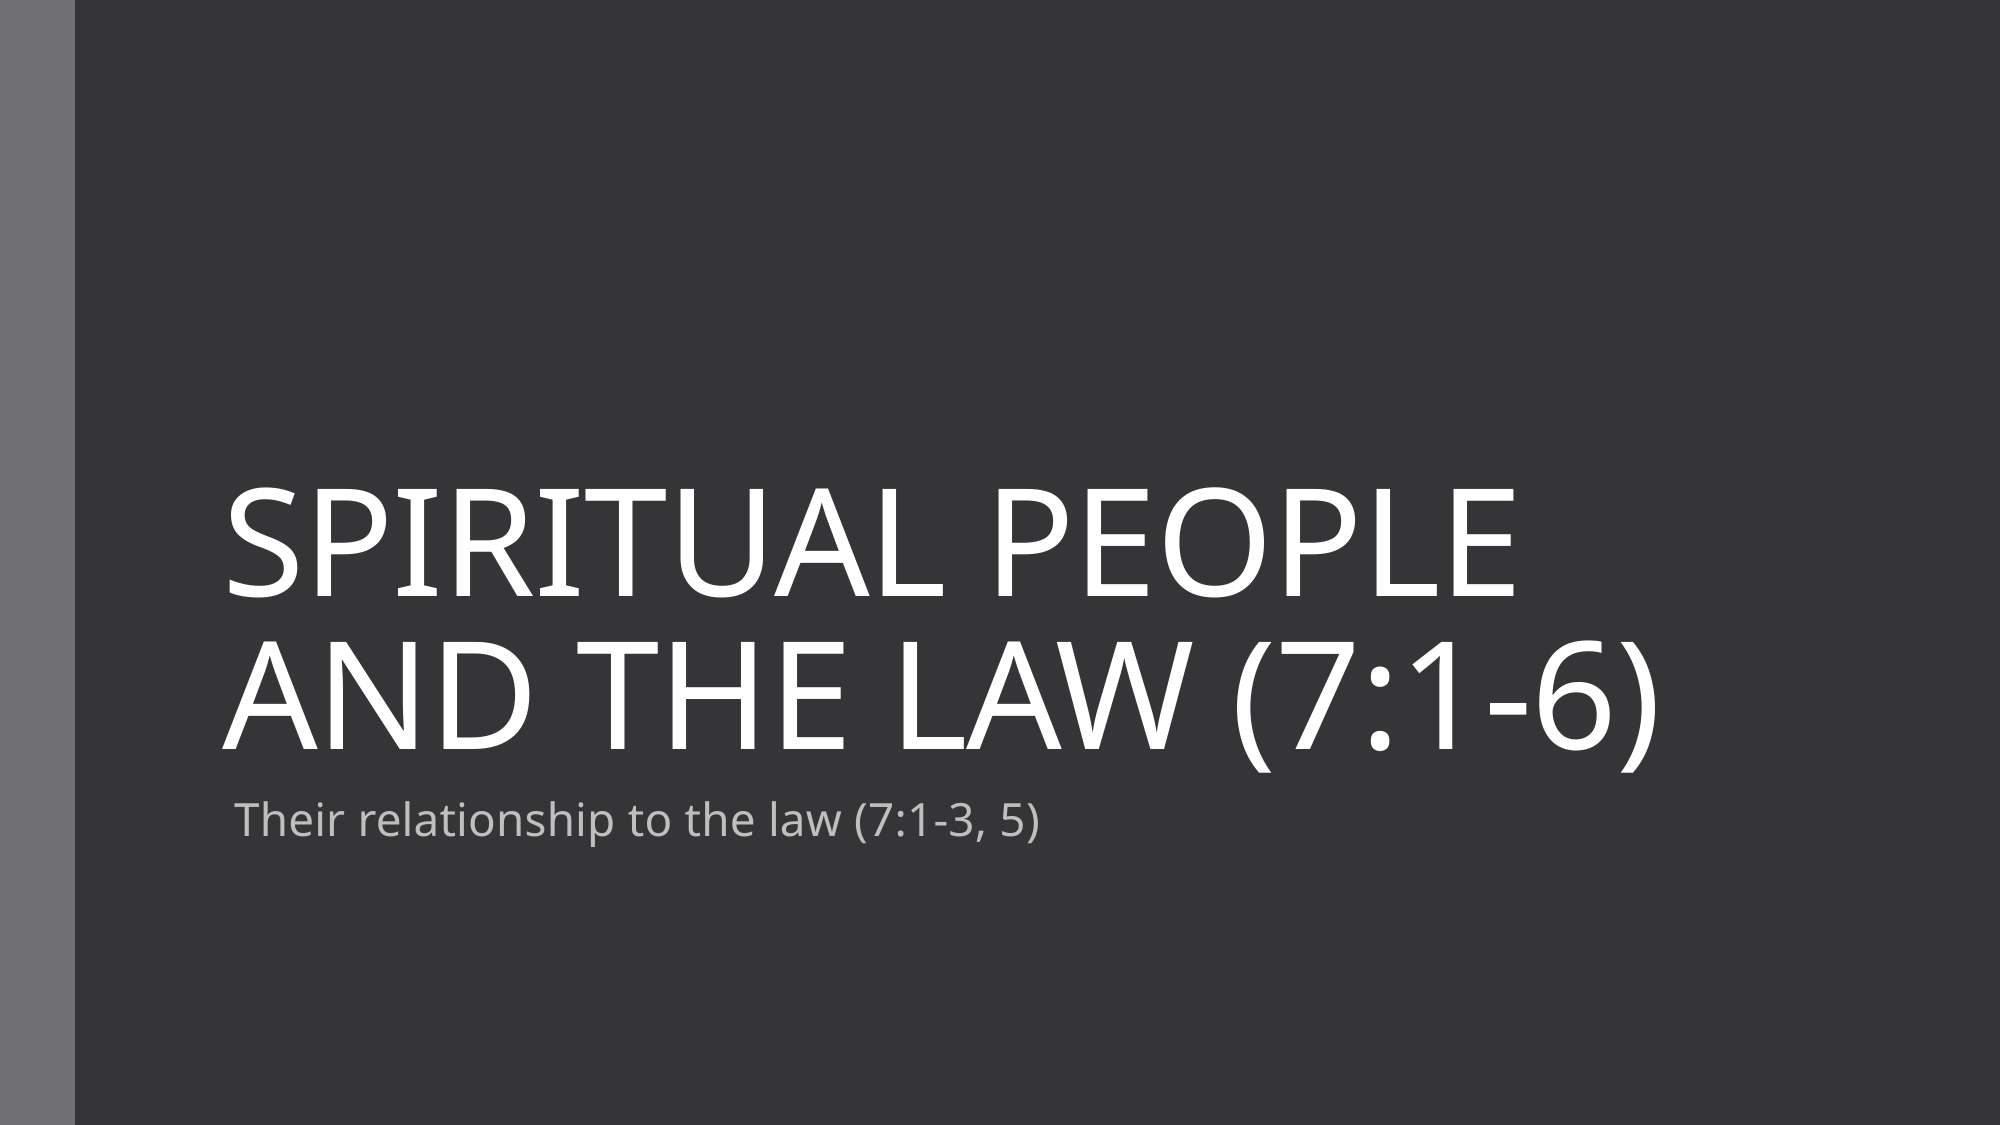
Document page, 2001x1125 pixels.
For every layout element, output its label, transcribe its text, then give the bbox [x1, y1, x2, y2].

subtitle Their relationship to the law (7:1-3, 5) [206, 787, 1752, 1066]
title SPIRITUAL PEOPLE AND THE LAW (7:1-6) [206, 124, 1752, 787]
